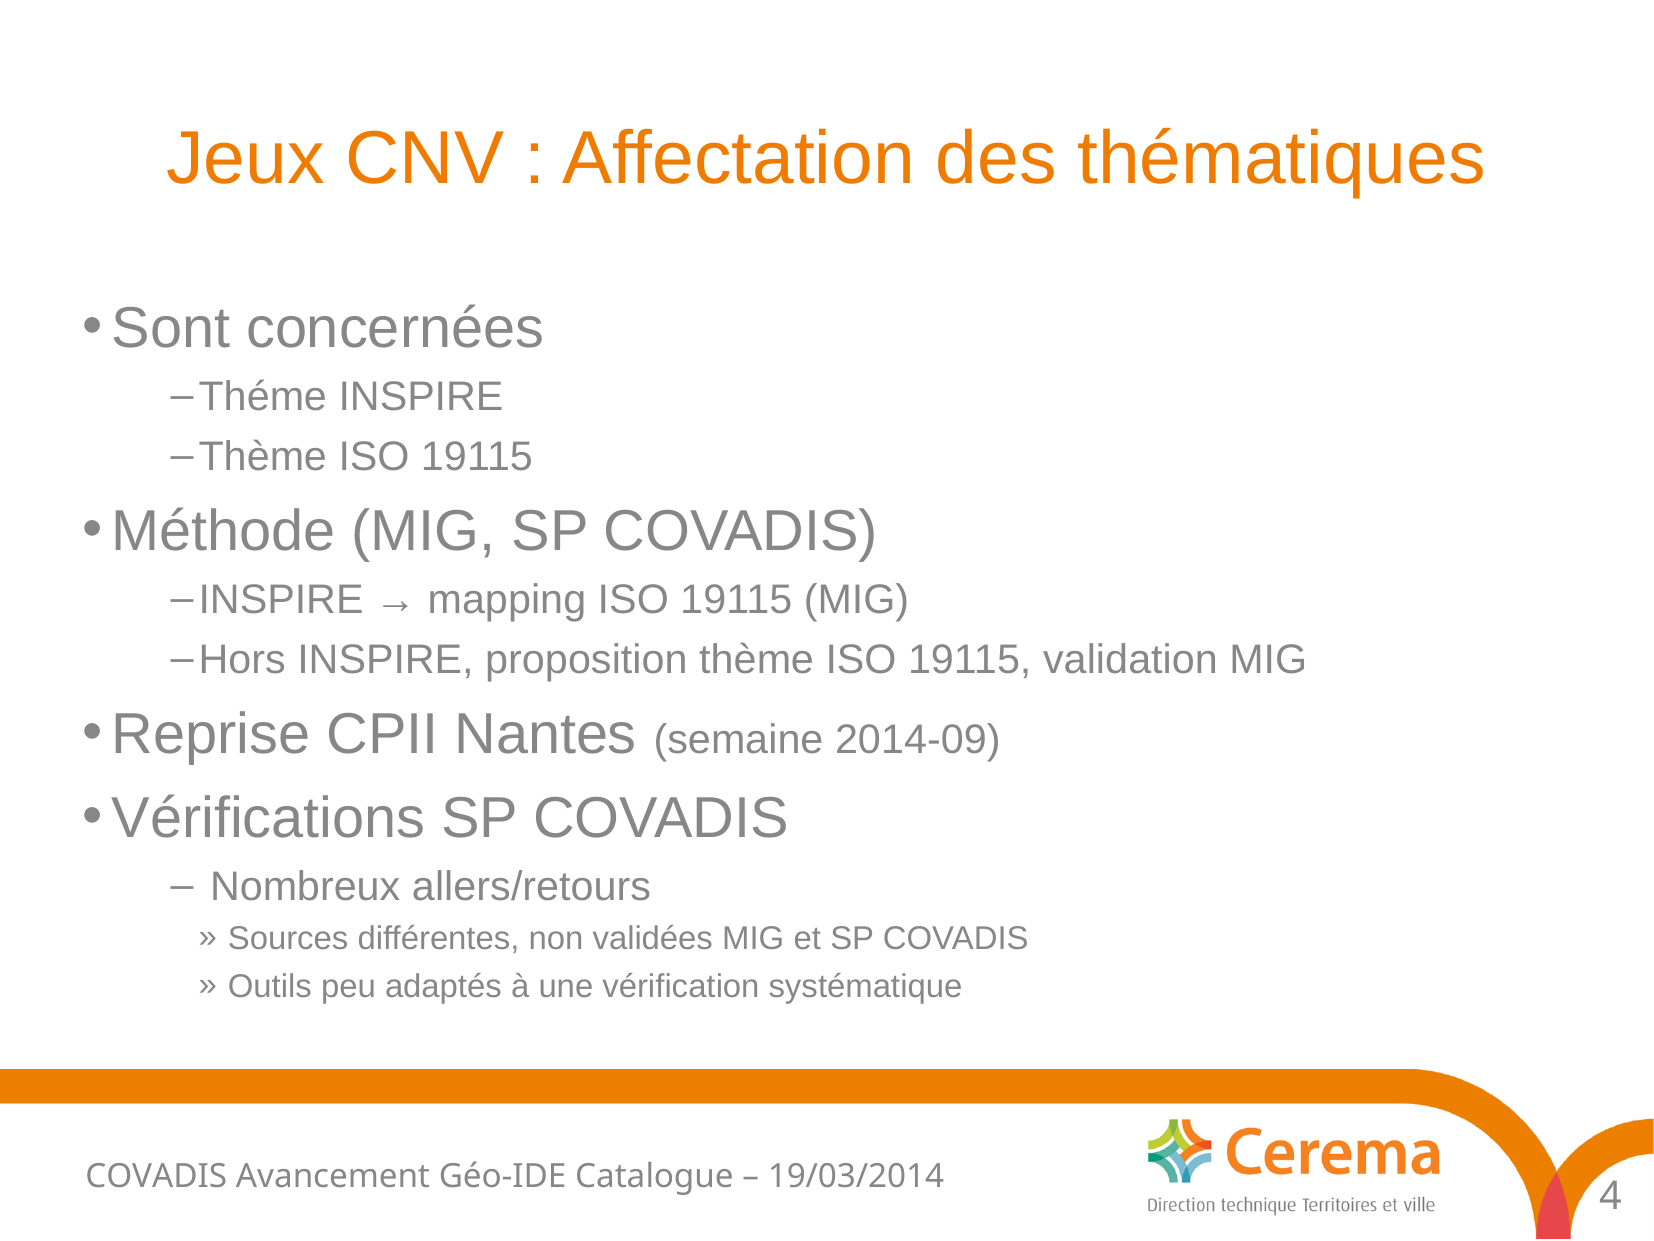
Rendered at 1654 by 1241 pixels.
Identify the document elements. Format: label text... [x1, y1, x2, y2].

list Sont concernées Théme INSPIRE Thème ISO 19115 Méthode (MIG, SP COVADIS) INSPIRE → mapping ISO 19115 (MIG) Hors INSPIRE, proposition thème ISO 19115, validation MIG Reprise CPII Nantes (semaine 2014-09) Vérifications SP COVADIS Nombreux allers/retours Sources différentes, non validées MIG et SP COVADIS Outils peu adaptés à une vérification systématique [82, 290, 1538, 1010]
title Jeux CNV : Affectation des thématiques [82, 49, 1571, 257]
picture [0, 1069, 1654, 1239]
